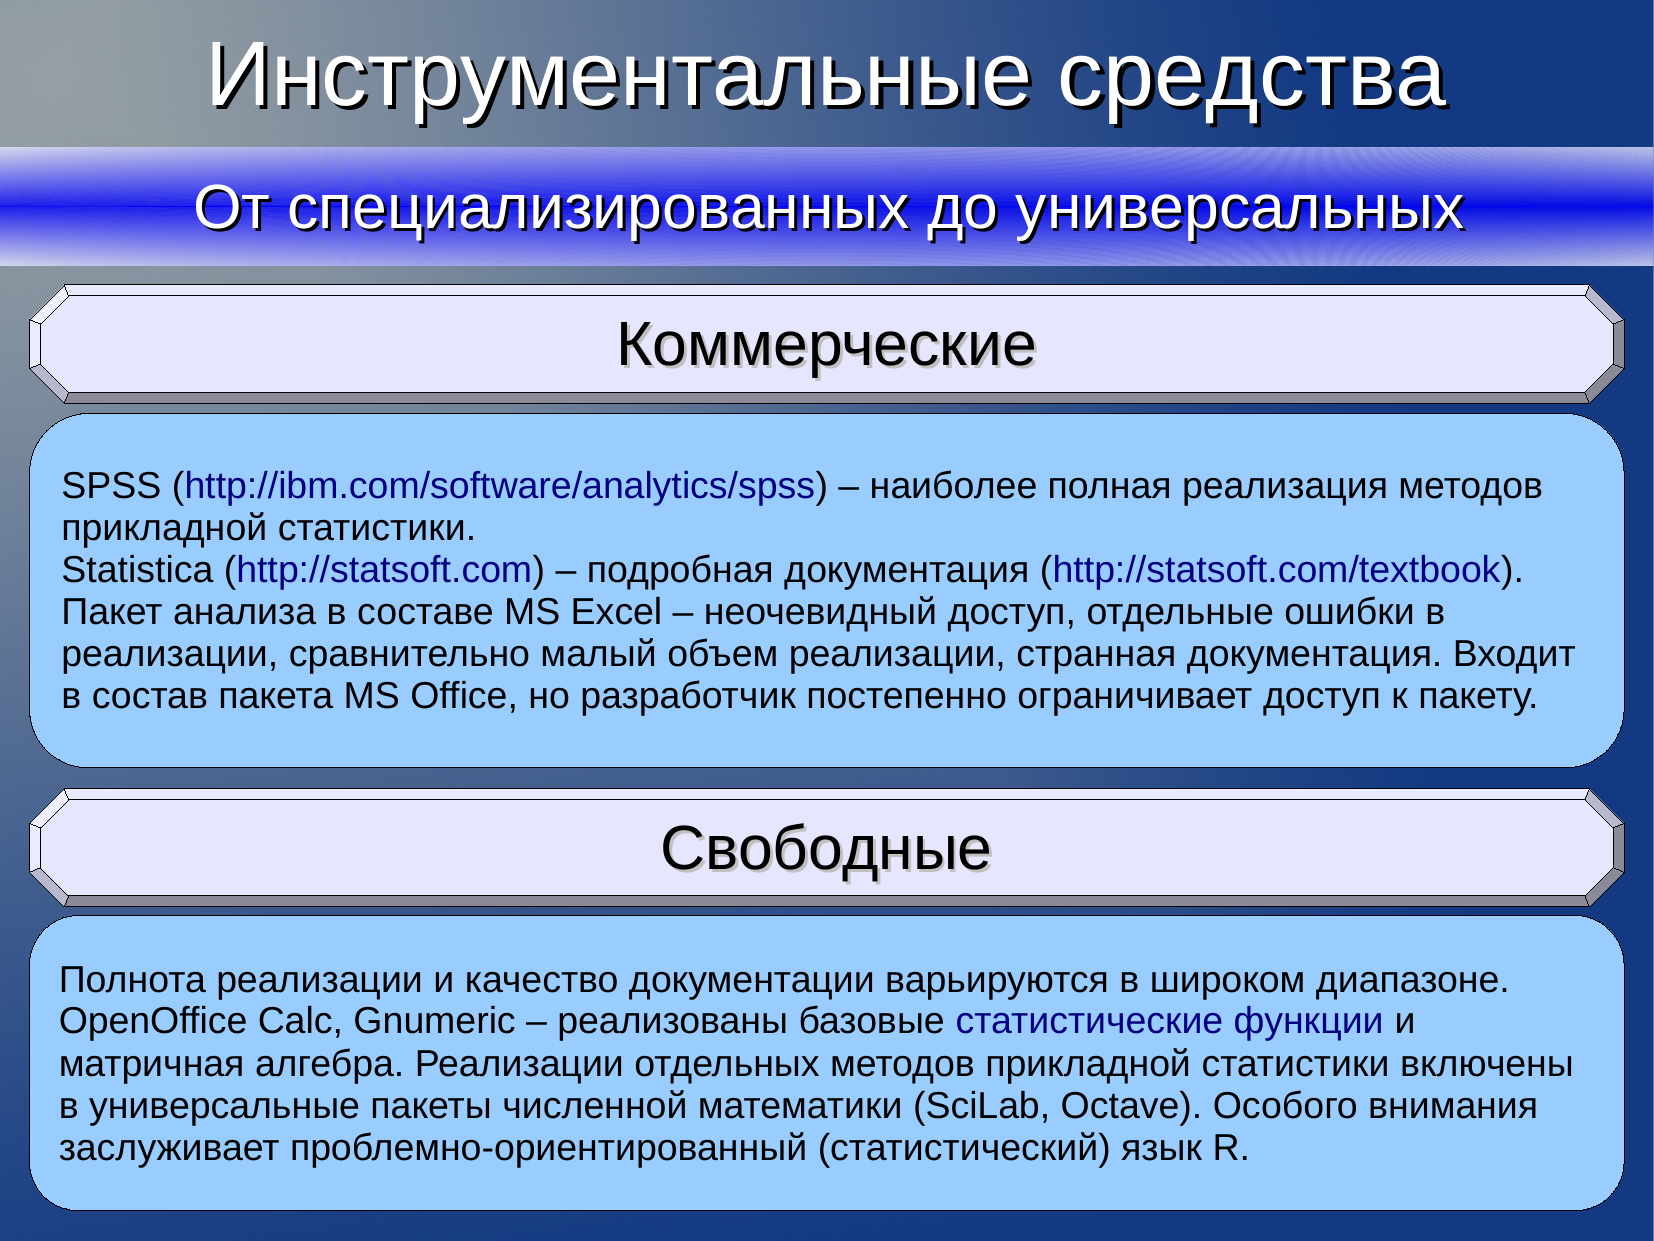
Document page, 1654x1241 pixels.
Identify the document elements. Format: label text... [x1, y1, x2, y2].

text_box SPSS (http://ibm.com/software/analytics/spss) – наиболее полная реализация методов прикладной статистики. Statistica (http://statsoft.com) – подробная документация (http://statsoft.com/textbook). Пакет анализа в составе MS Excel – неочевидный доступ, отдельные ошибки в реализации, сравнительно малый объем реализации, странная документация. Входит в состав пакета MS Office, но разработчик постепенно ограничивает доступ к пакету. [29, 413, 1625, 768]
title Инструментальные средства [82, 22, 1571, 126]
text_box Коммерческие [41, 296, 1613, 392]
picture [0, 266, 1654, 1241]
text_box Свободные [41, 800, 1613, 895]
picture [0, 0, 1654, 147]
title От специализированных до универсальных [0, 147, 1654, 266]
text_box Полнота реализации и качество документации варьируются в широком диапазоне. OpenOffice Calc, Gnumeric – реализованы базовые статистические функции и матричная алгебра. Реализации отдельных методов прикладной статистики включены в универсальные пакеты численной математики (SciLab, Octave). Особого внимания заслуживает проблемно-ориентированный (статистический) язык R. [29, 915, 1625, 1211]
